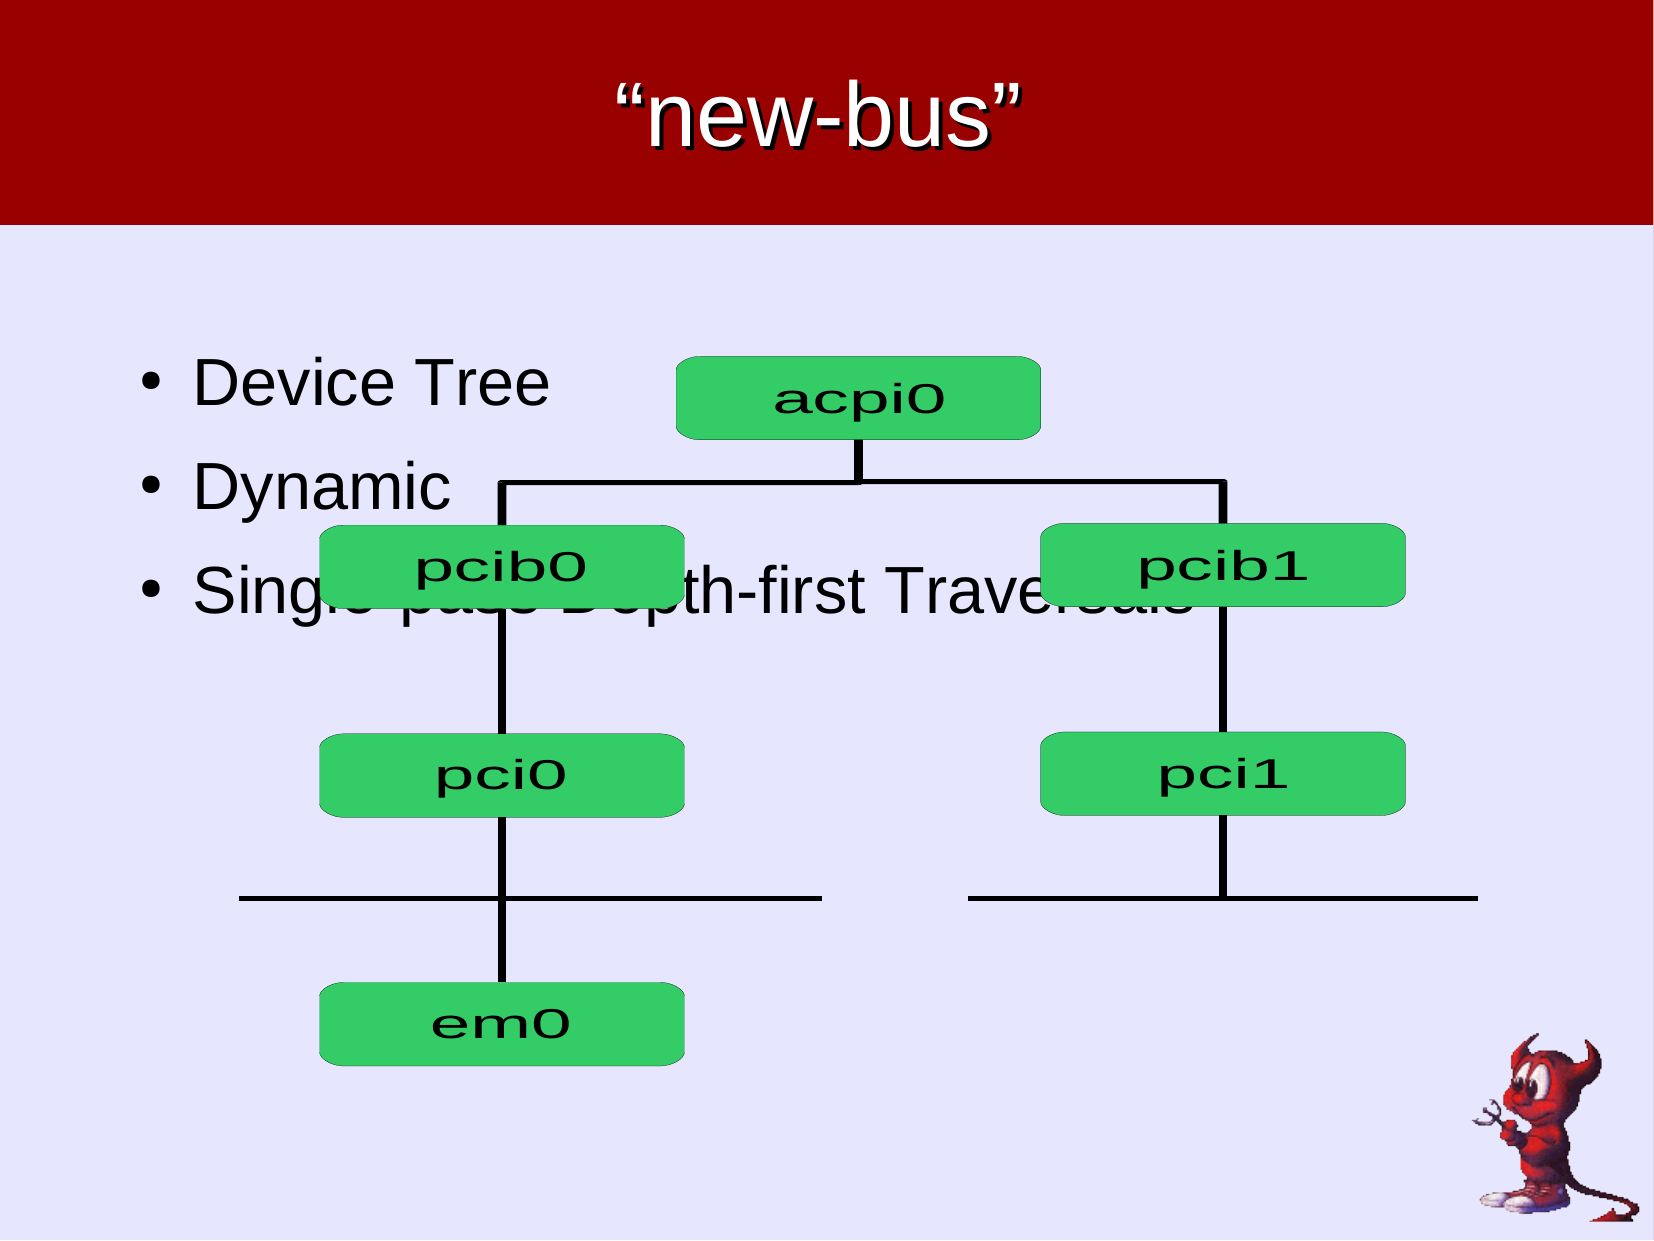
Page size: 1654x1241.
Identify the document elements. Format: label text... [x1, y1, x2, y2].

chart [845, 344, 1535, 1127]
title “new-bus” [112, 11, 1525, 219]
picture [1464, 1030, 1643, 1227]
list Device Tree Dynamic Single-pass Depth-first Traversals [121, 344, 811, 1127]
list Device Tree Dynamic Single-pass Depth-first Traversals [506, 486, 811, 896]
